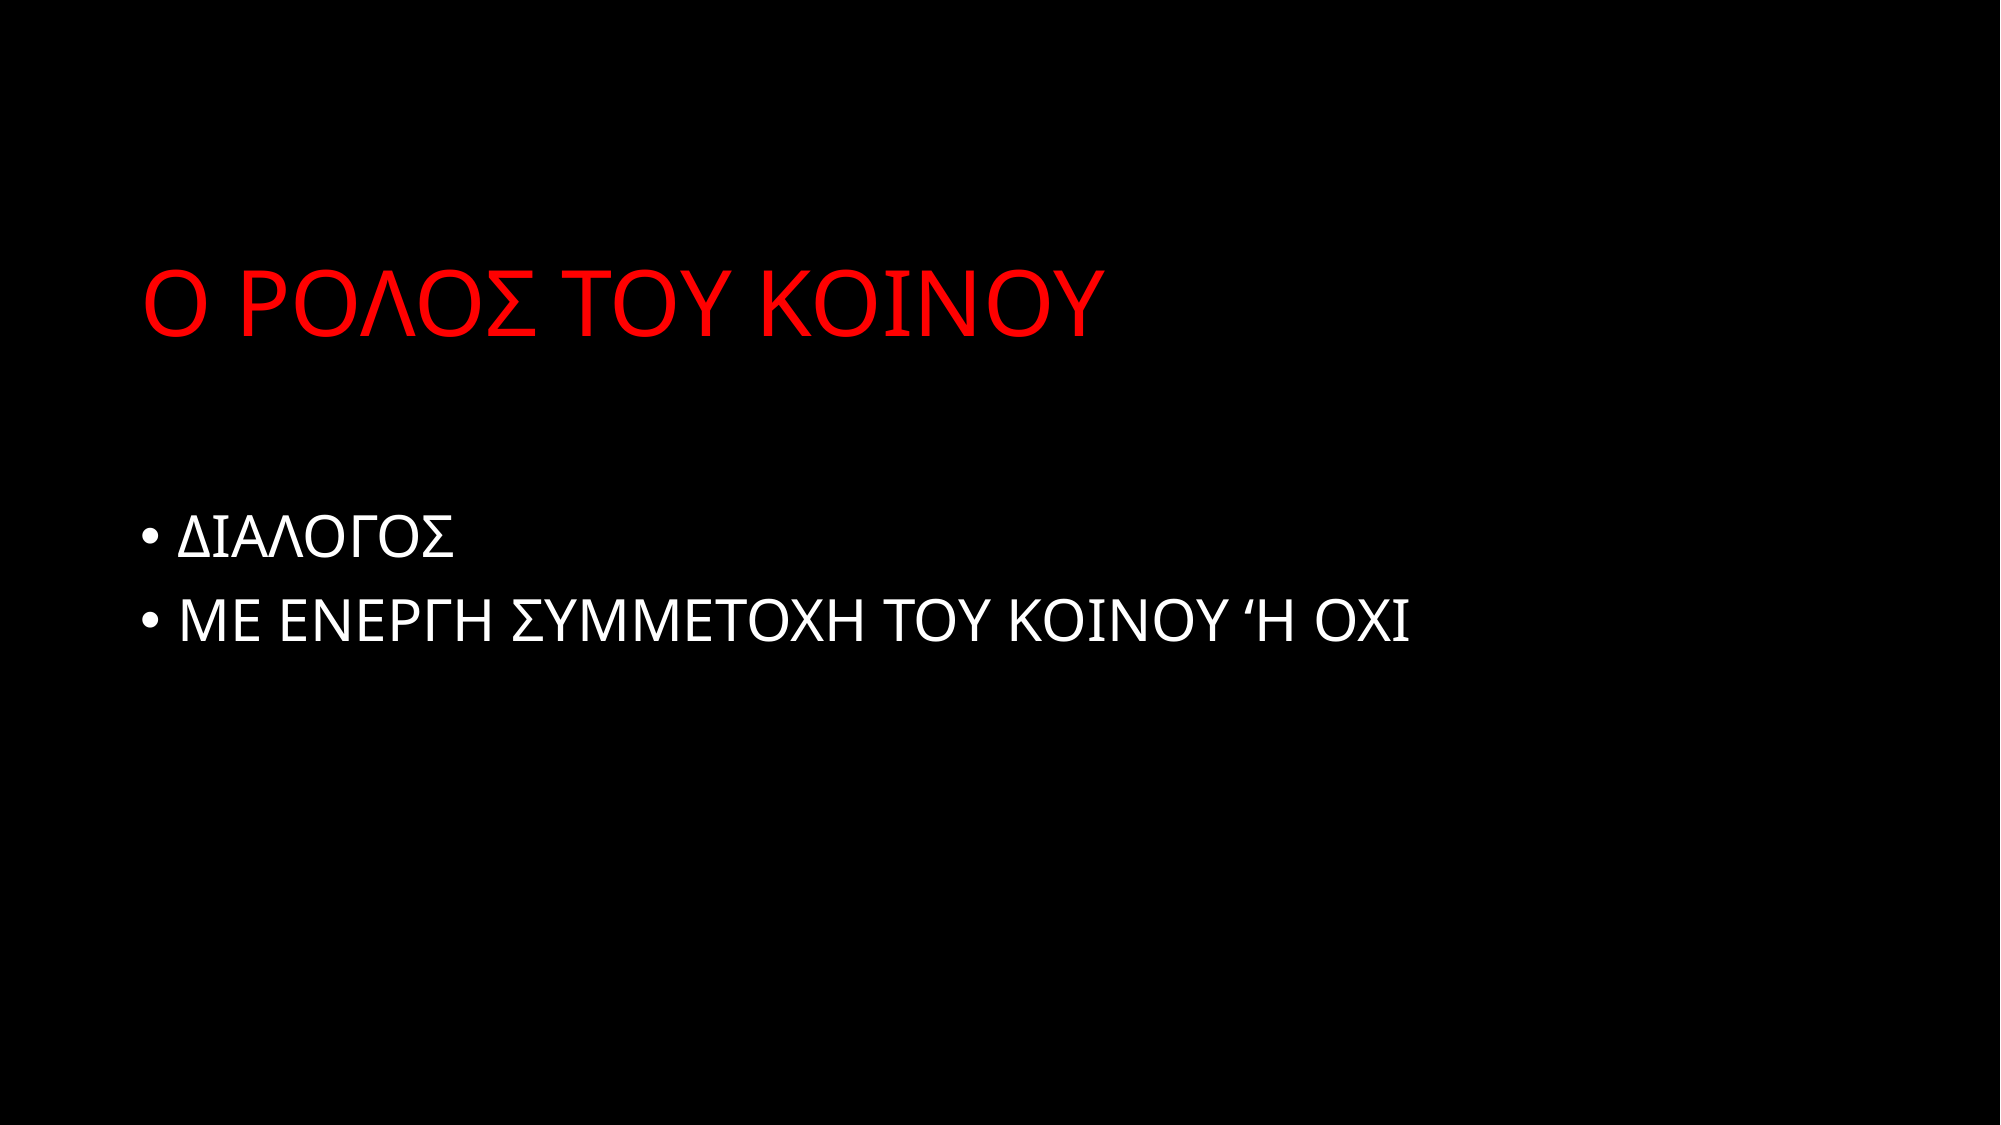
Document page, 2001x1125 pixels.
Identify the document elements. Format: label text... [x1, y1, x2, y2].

list ΔΙΑΛΟΓΟΣ ΜΕ ΕΝΕΡΓΗ ΣΥΜΜΕΤΟΧΗ ΤΟΥ ΚΟΙΝΟΥ ‘Η ΟΧΙ [125, 500, 1876, 803]
title Ο ΡΟΛΟΣ ΤΟΥ ΚΟΙΝΟΥ [125, 249, 1362, 400]
